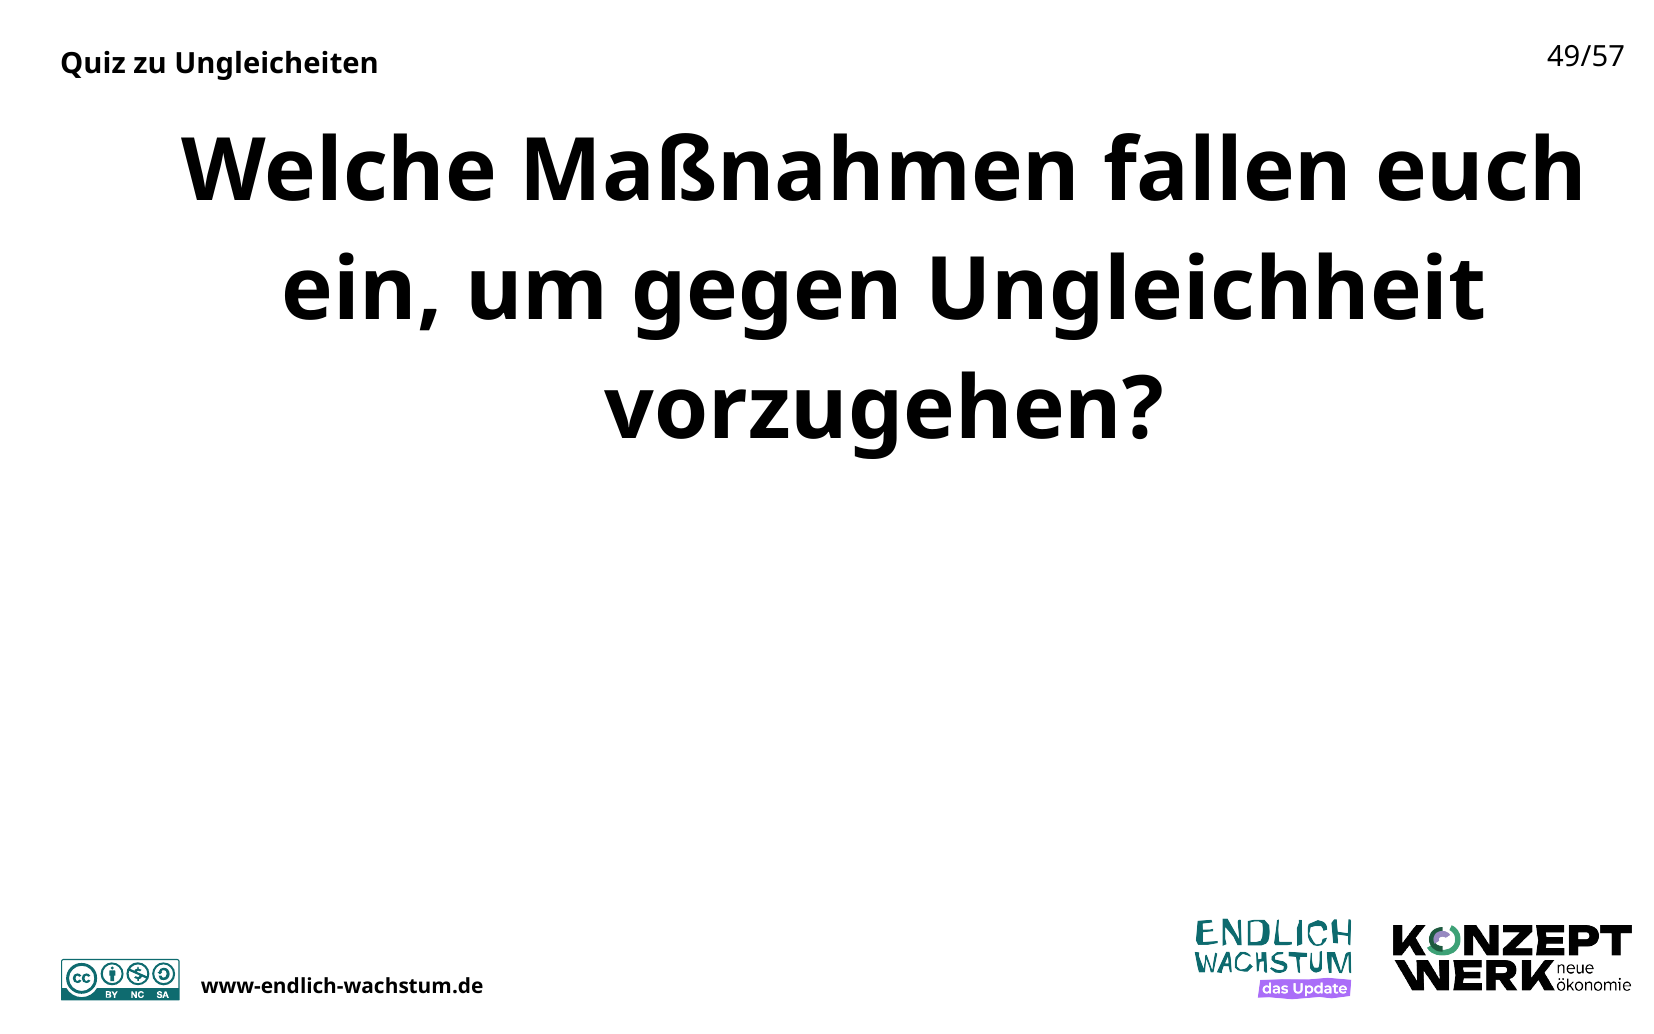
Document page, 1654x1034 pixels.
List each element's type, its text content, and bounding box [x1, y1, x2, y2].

picture [1176, 900, 1374, 1011]
picture [1387, 917, 1636, 997]
title Welche Maßnahmen fallen euch ein, um gegen Ungleichheit vorzugehen? [140, 106, 1629, 480]
